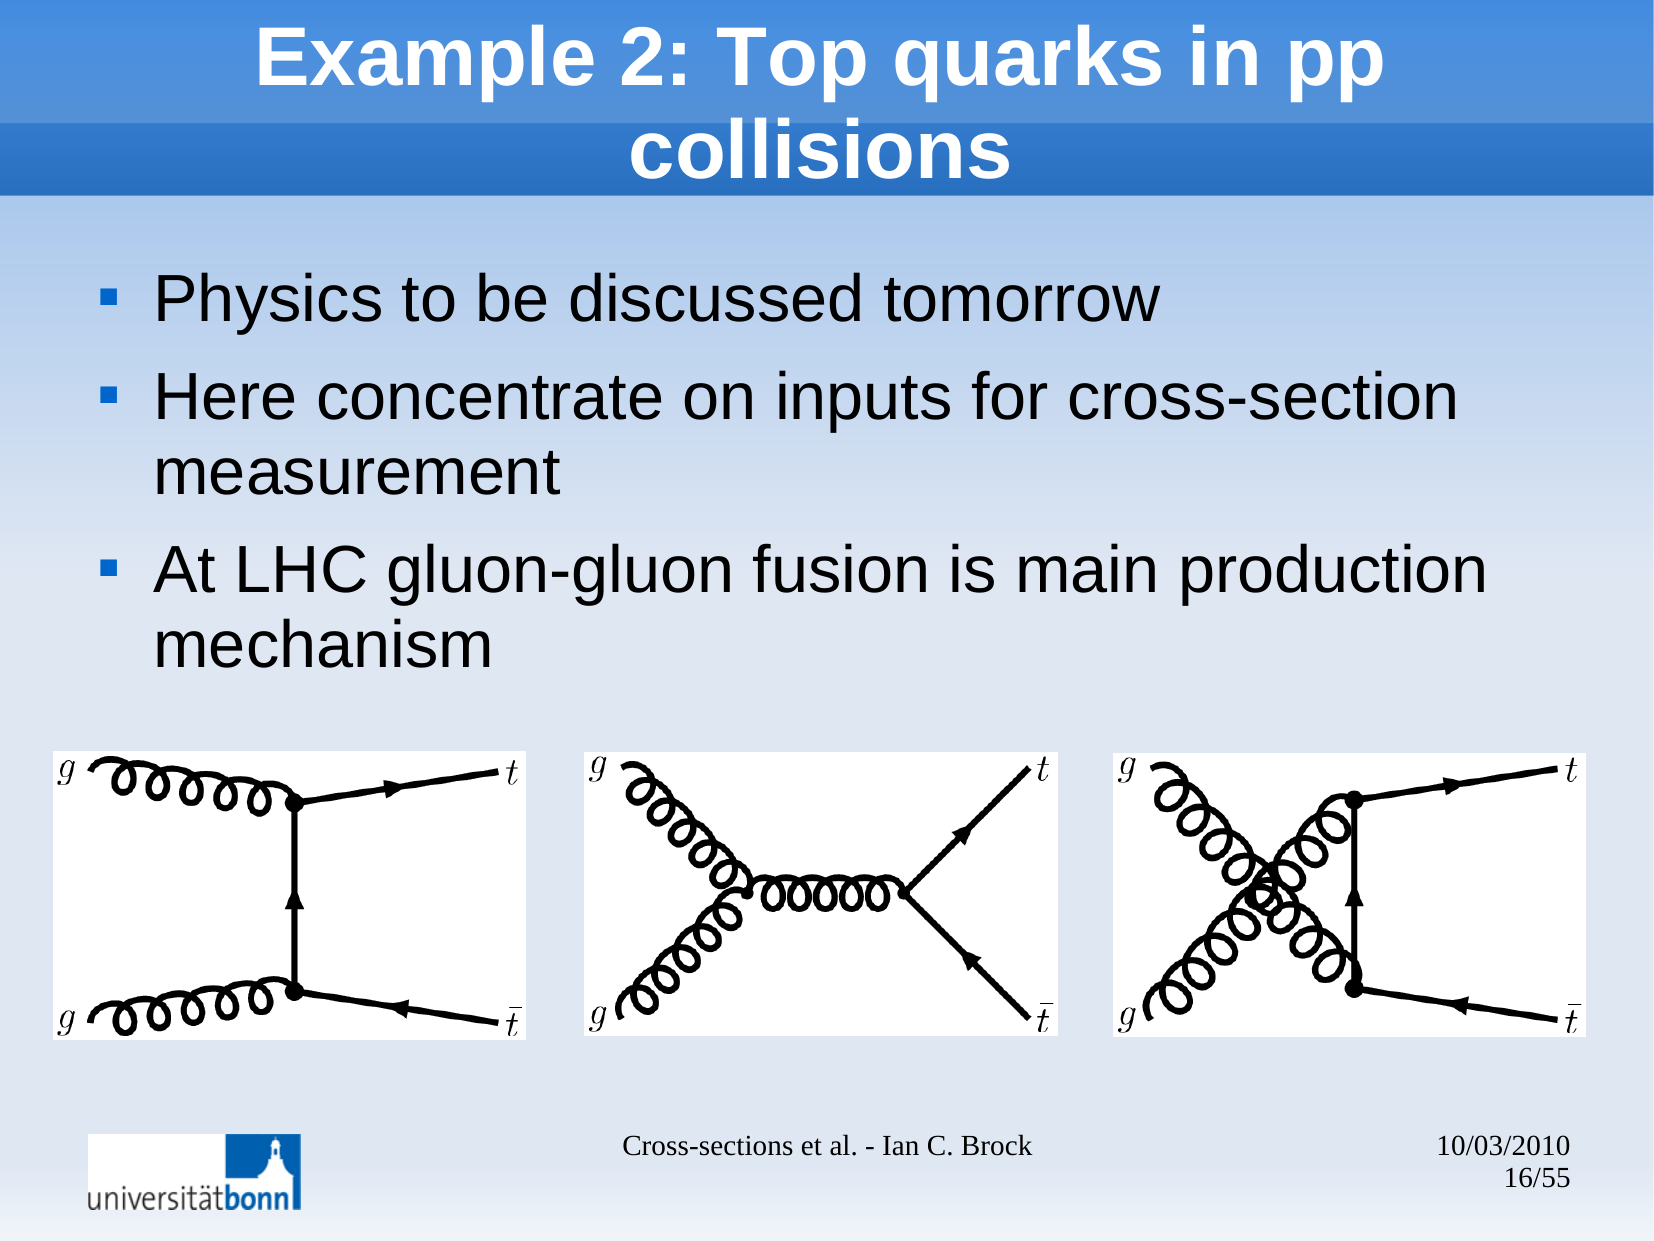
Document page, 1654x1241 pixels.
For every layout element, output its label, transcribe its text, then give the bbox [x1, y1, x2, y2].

picture [0, 0, 1654, 1241]
title Example 2: Top quarks in pp collisions [76, 0, 1565, 208]
list Physics to be discussed tomorrow Here concentrate on inputs for cross-section measurement At LHC gluon-gluon fusion is main production mechanism [82, 260, 1571, 1080]
